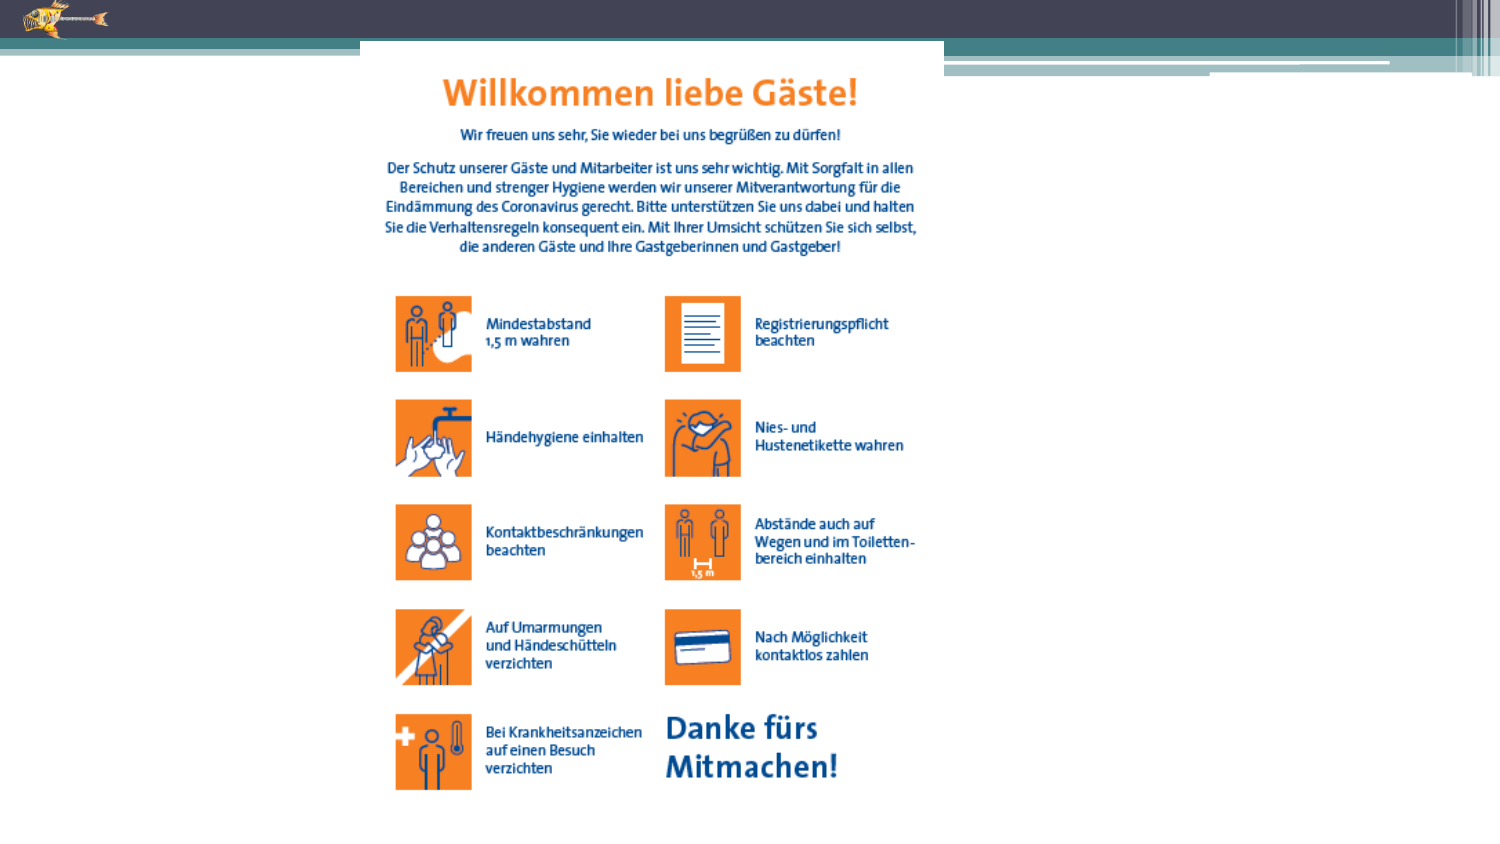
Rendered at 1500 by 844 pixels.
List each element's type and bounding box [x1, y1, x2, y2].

picture [360, 41, 944, 844]
